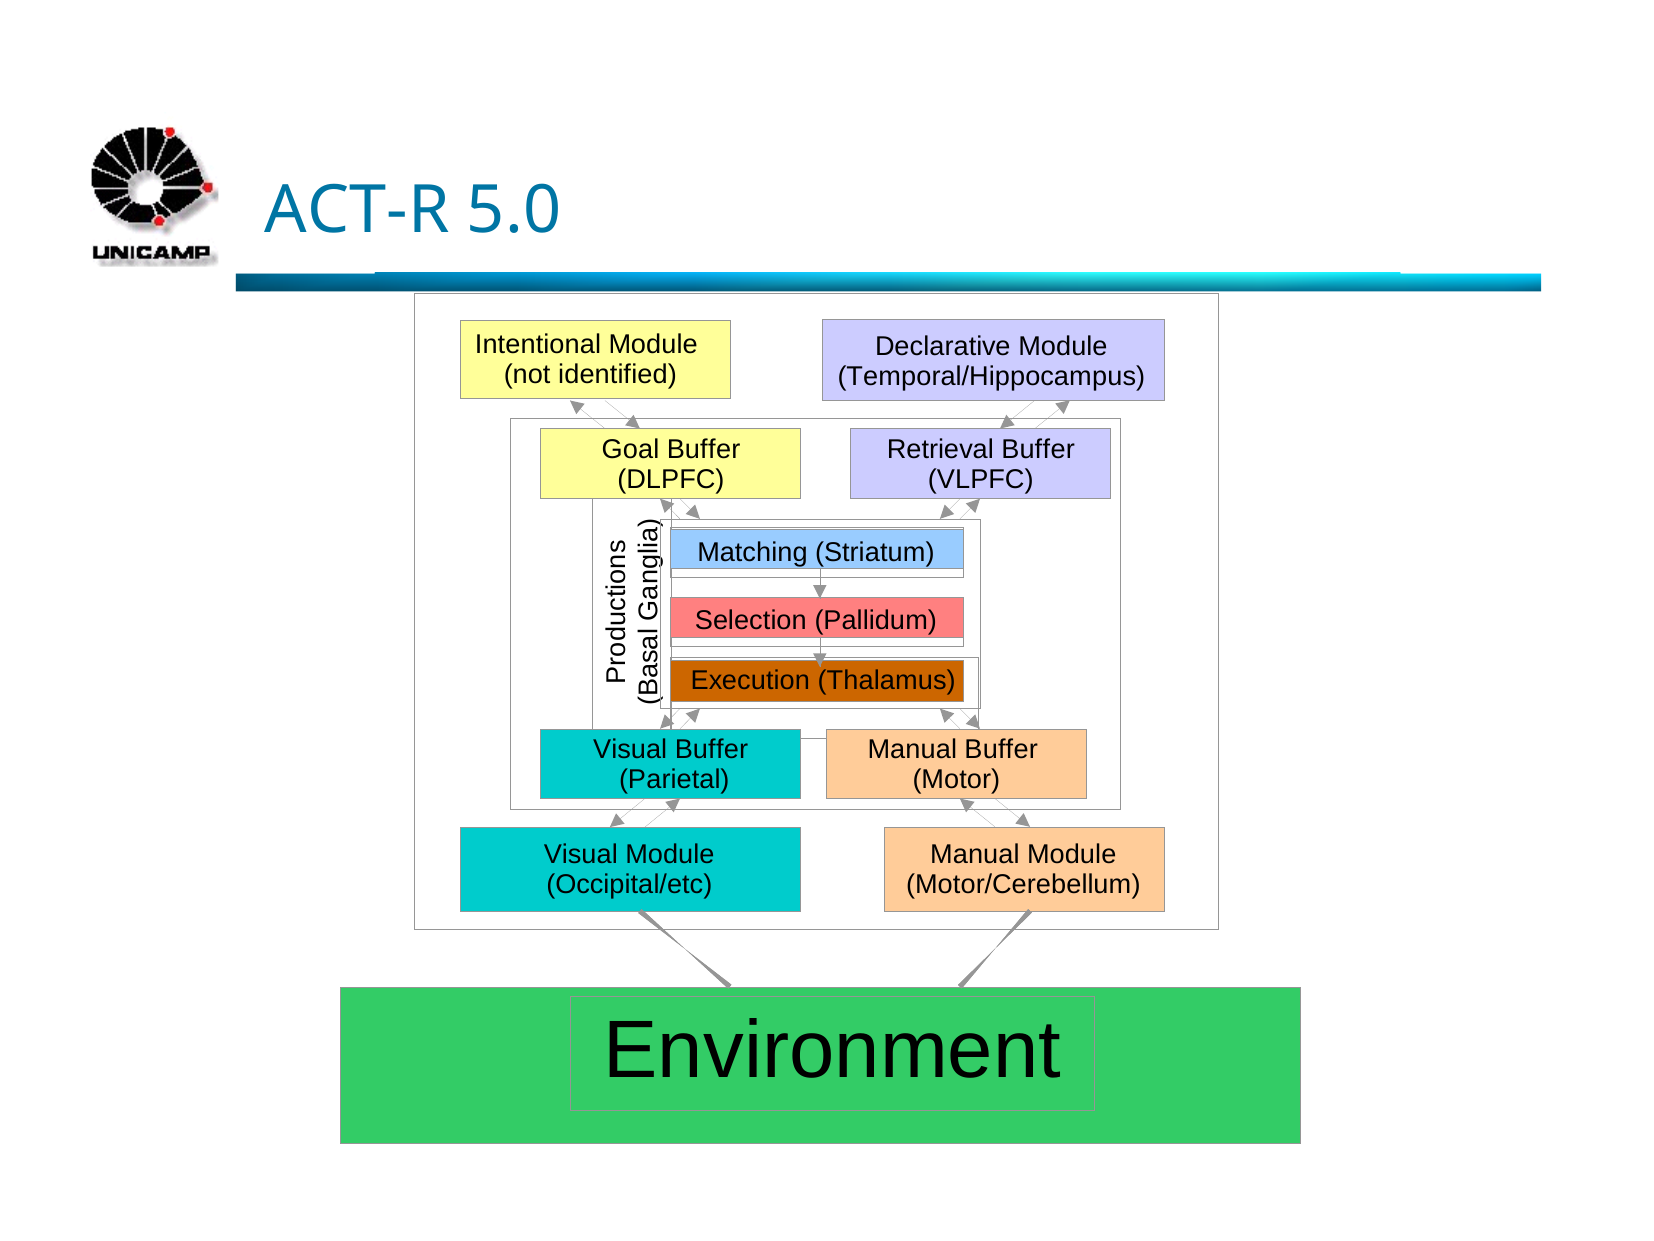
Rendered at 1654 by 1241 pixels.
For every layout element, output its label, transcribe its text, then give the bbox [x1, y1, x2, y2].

title ACT-R 5.0 [264, 42, 1534, 250]
picture [125, 272, 294, 295]
chart [294, 236, 1388, 1241]
picture [1388, 272, 1654, 295]
